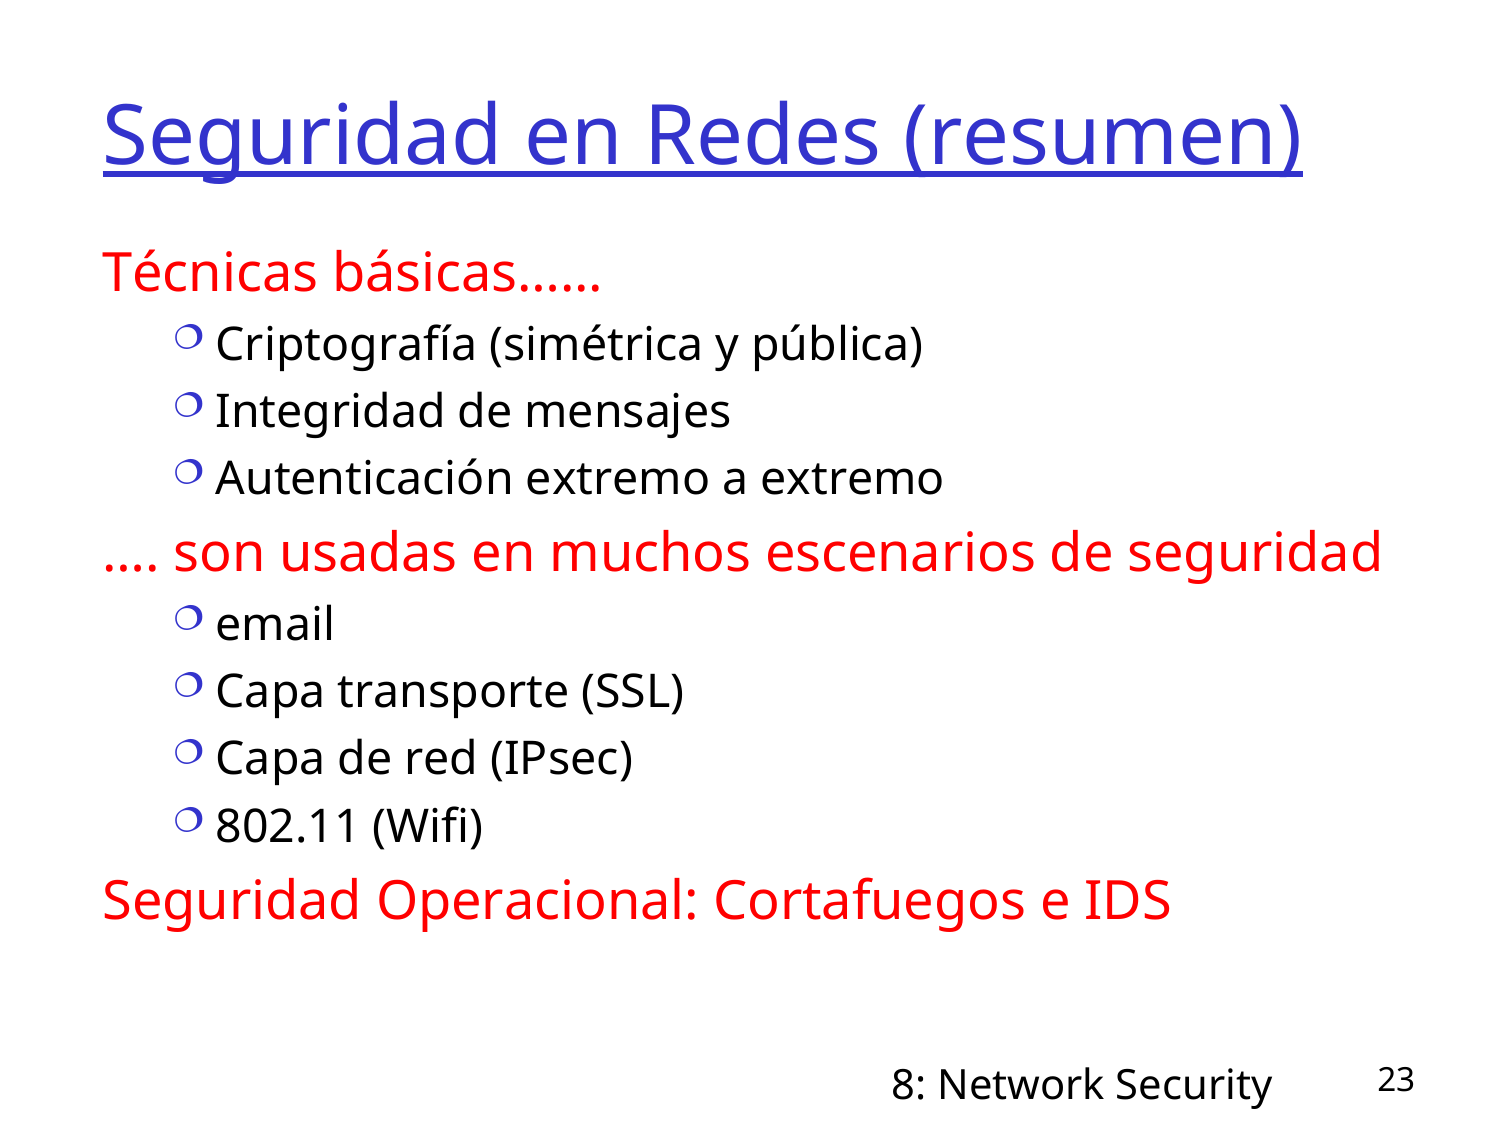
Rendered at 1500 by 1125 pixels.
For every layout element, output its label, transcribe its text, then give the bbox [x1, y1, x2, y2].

title Seguridad en Redes (resumen) [87, 37, 1456, 225]
text_box 8: Network Security [876, 1050, 1352, 1125]
list Técnicas básicas…... Criptografía (simétrica y pública) Integridad de mensajes Autenticación extremo a extremo …. son usadas en muchos escenarios de seguridad email Capa transporte (SSL) Capa de red (IPsec) 802.11 (Wifi) Seguridad Operacional: Cortafuegos e IDS [87, 229, 1425, 993]
